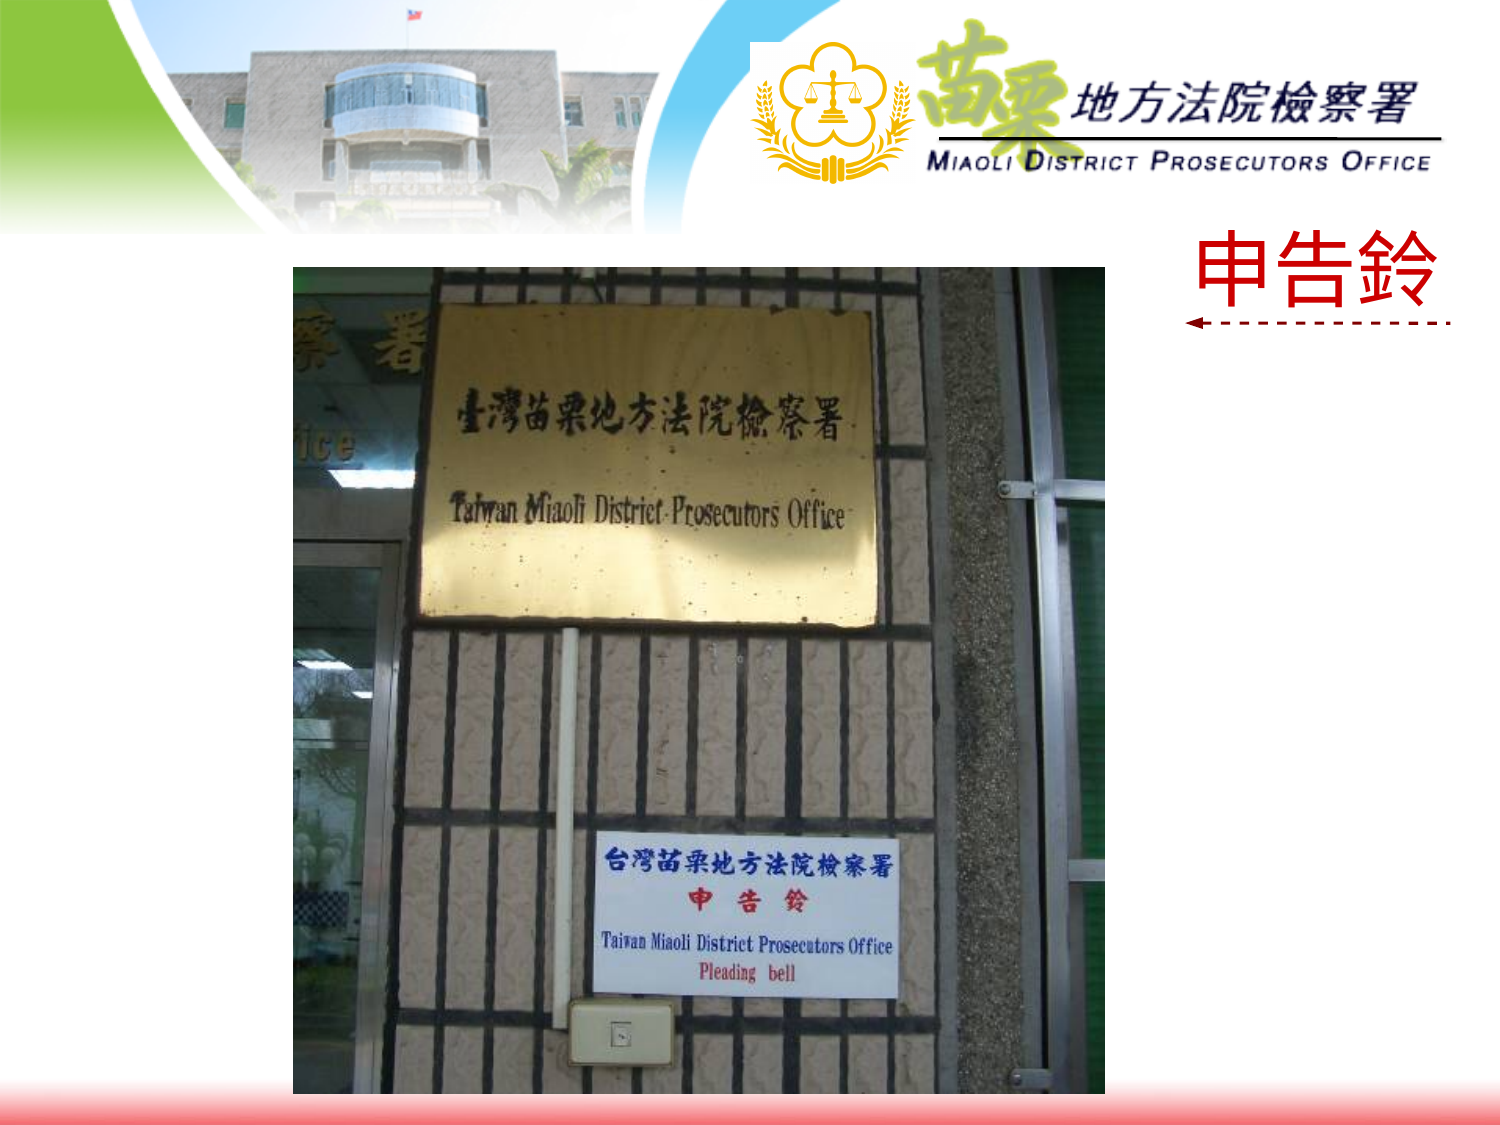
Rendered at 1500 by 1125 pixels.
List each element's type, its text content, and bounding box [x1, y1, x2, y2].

text_box 申告鈴 [1175, 210, 1455, 325]
picture [0, 267, 1500, 1125]
